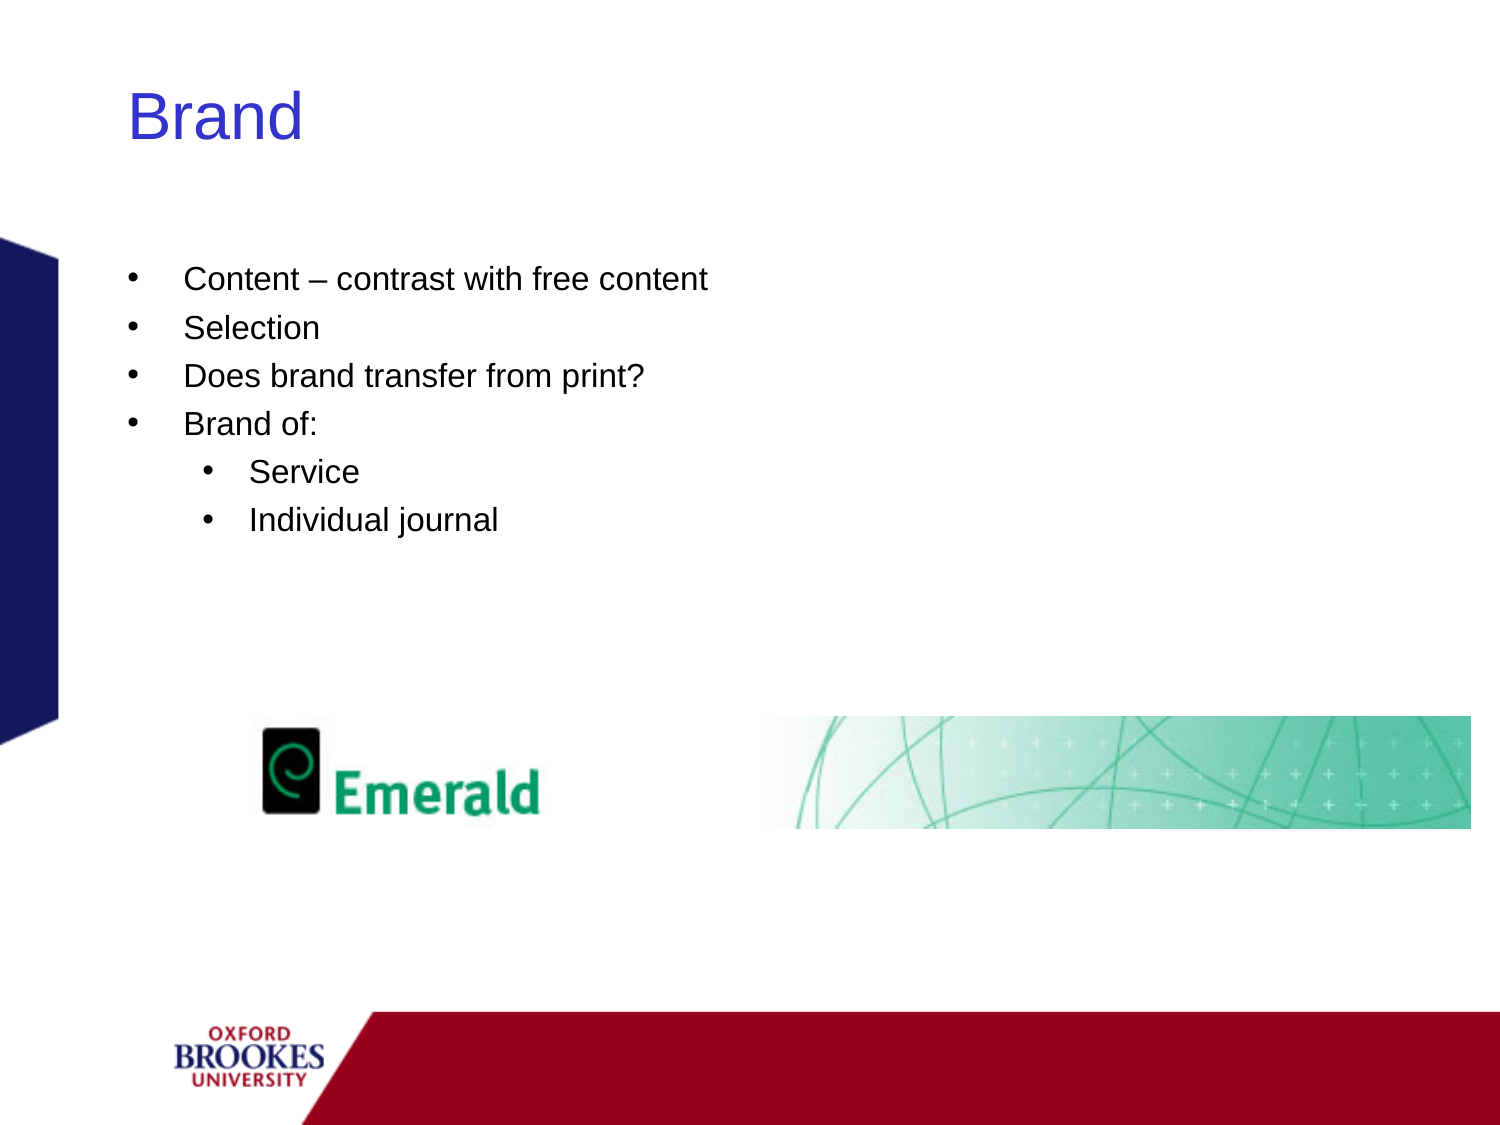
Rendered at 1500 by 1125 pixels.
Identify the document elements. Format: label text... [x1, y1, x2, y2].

picture [0, 0, 1500, 1125]
list Content – contrast with free content Selection Does brand transfer from print? Brand of: Service Individual journal [112, 249, 738, 1001]
title Brand [112, 56, 1388, 170]
